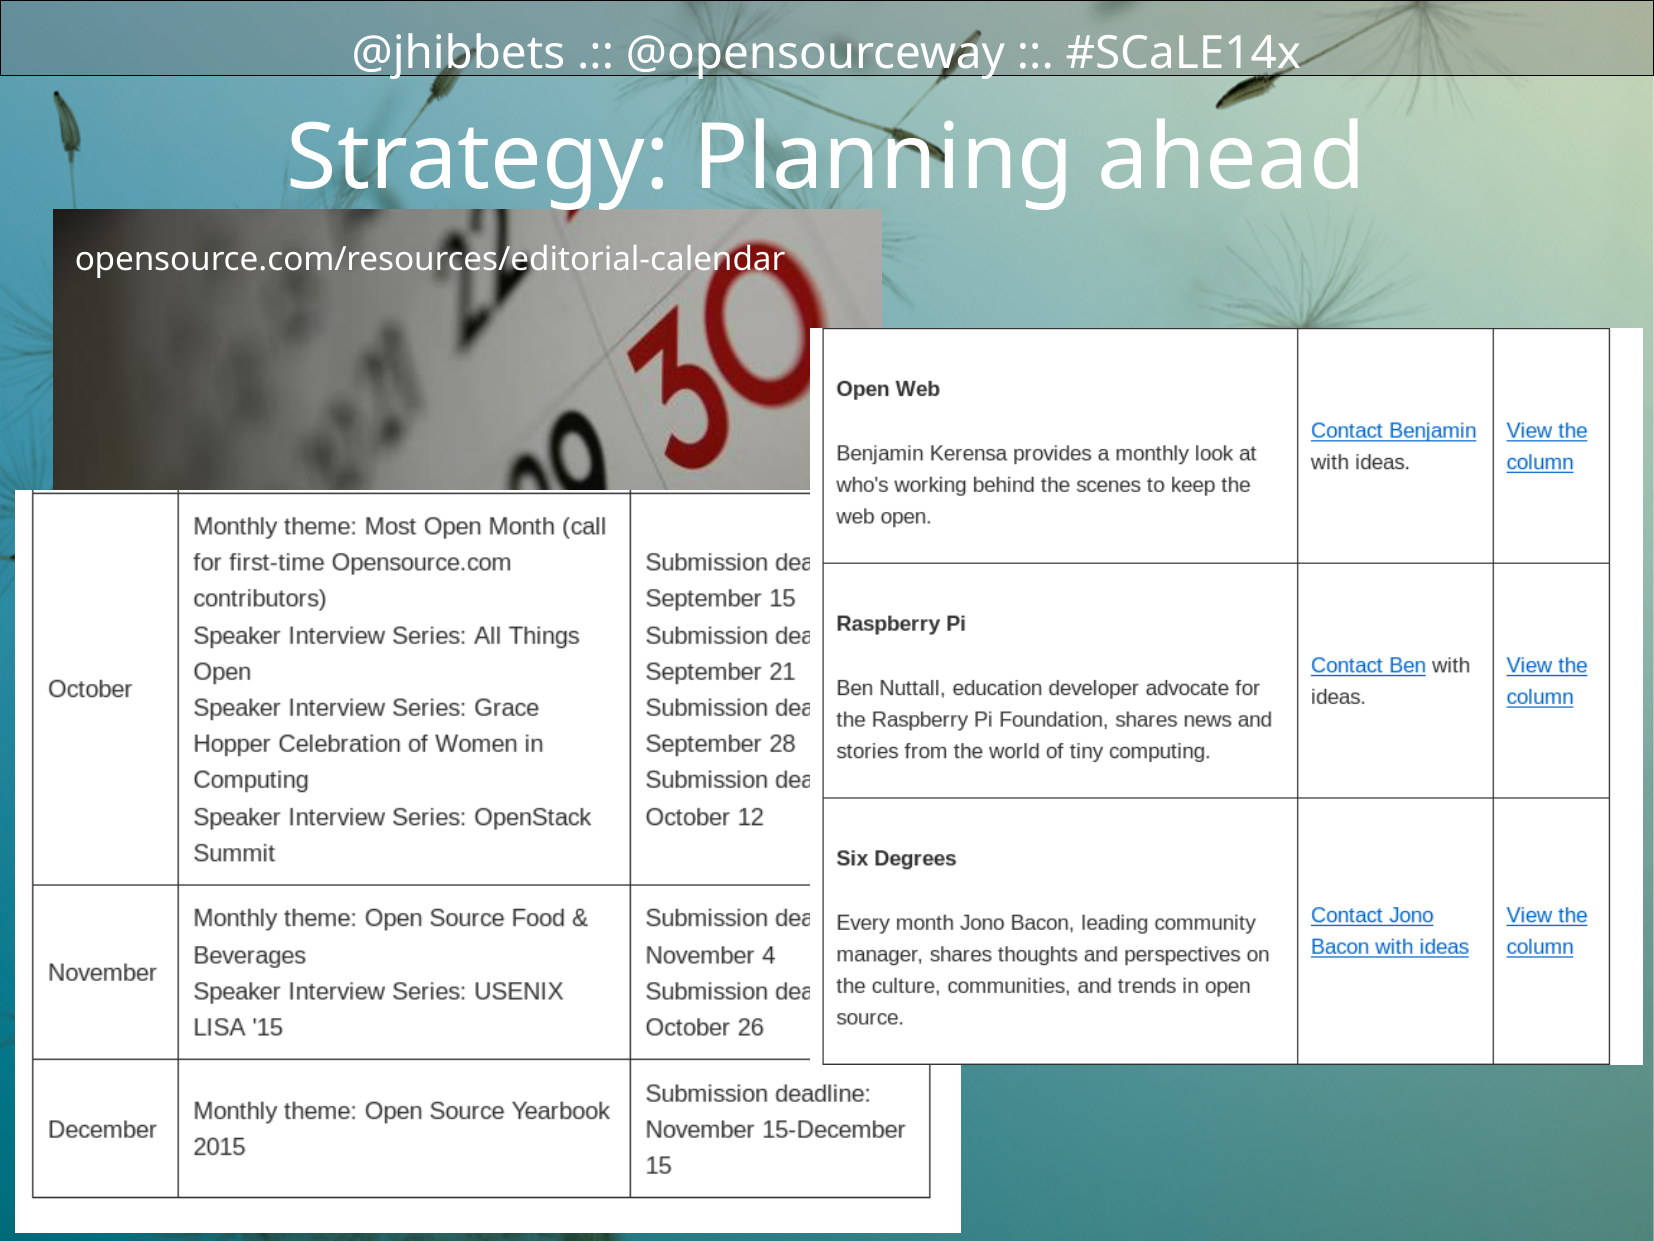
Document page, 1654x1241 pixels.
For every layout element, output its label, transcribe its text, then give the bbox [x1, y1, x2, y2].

text_box opensource.com/resources/editorial-calendar [60, 227, 884, 276]
title Strategy: Planning ahead [82, 49, 1571, 257]
picture [0, 76, 1654, 1241]
